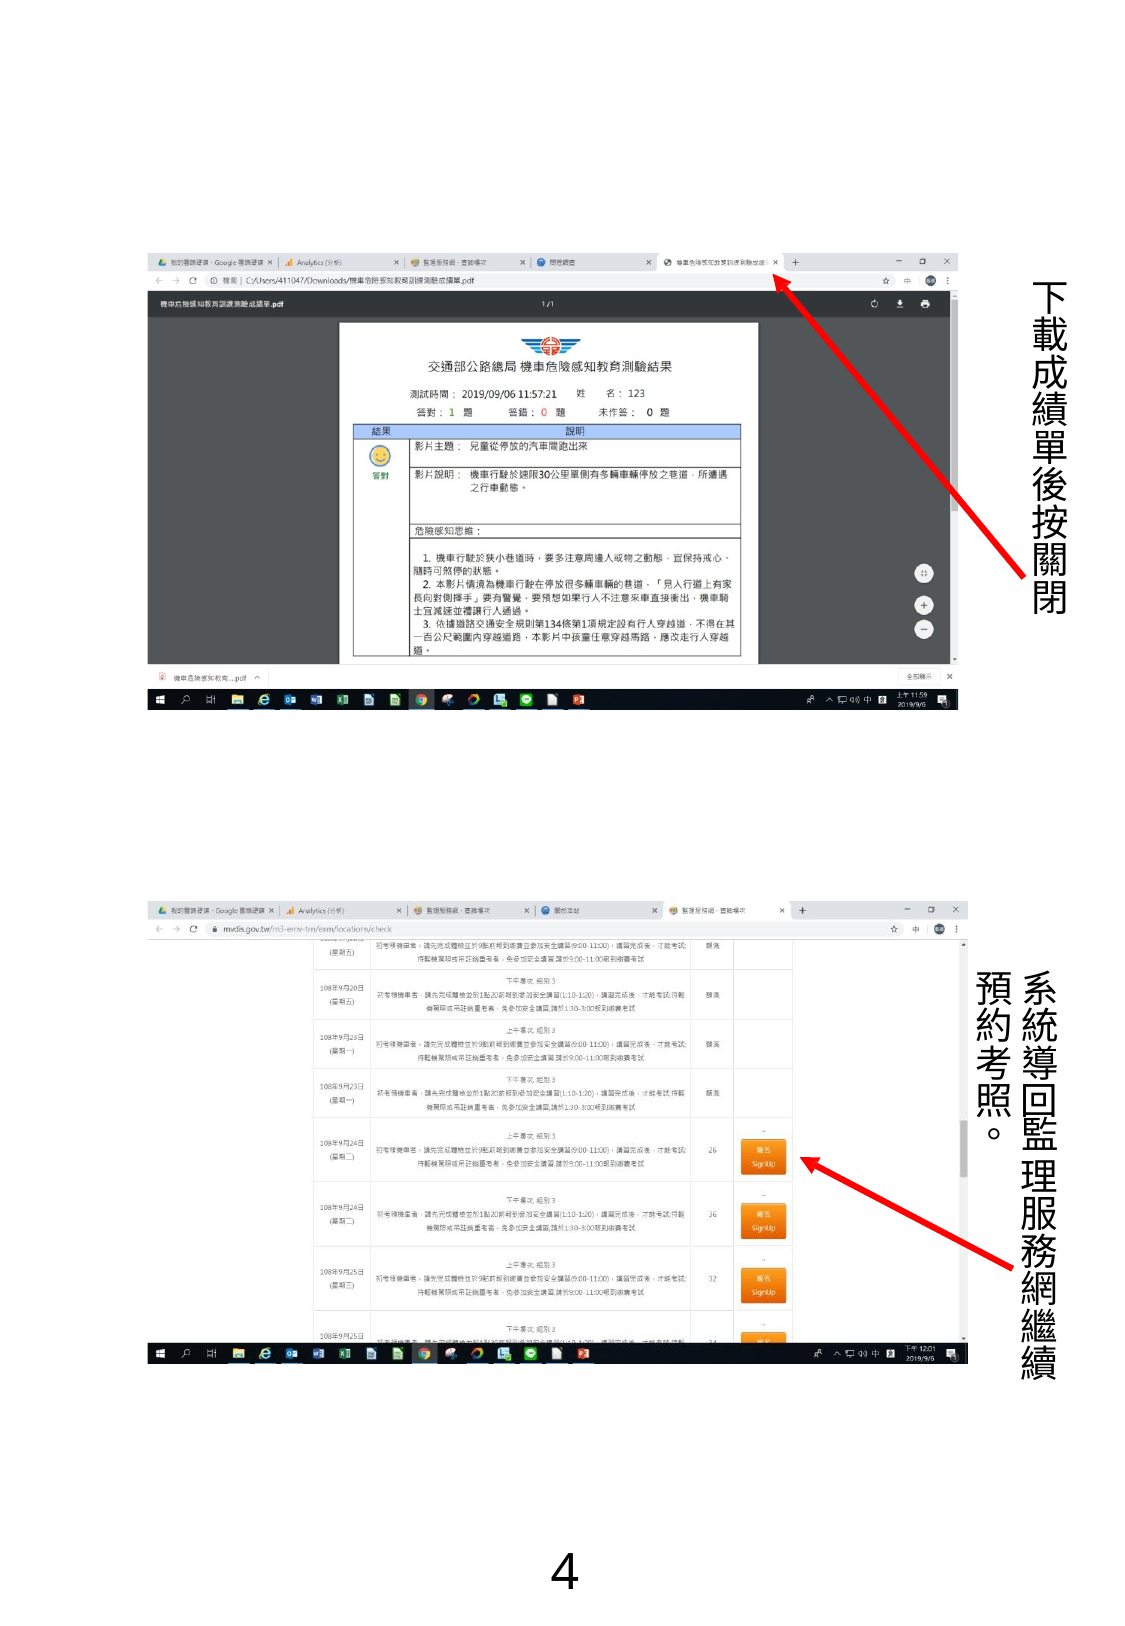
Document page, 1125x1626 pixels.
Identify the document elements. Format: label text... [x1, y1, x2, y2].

text_box 預系 約統 考導 照回 。 監 理 服 務 網 繼 續 [973, 962, 1061, 1387]
text_box 下 載 成 績 單 後 按 關 閉 [1029, 271, 1072, 621]
text_box [148, 254, 1027, 710]
text_box [148, 902, 1015, 1363]
text_box [544, 1532, 591, 1608]
